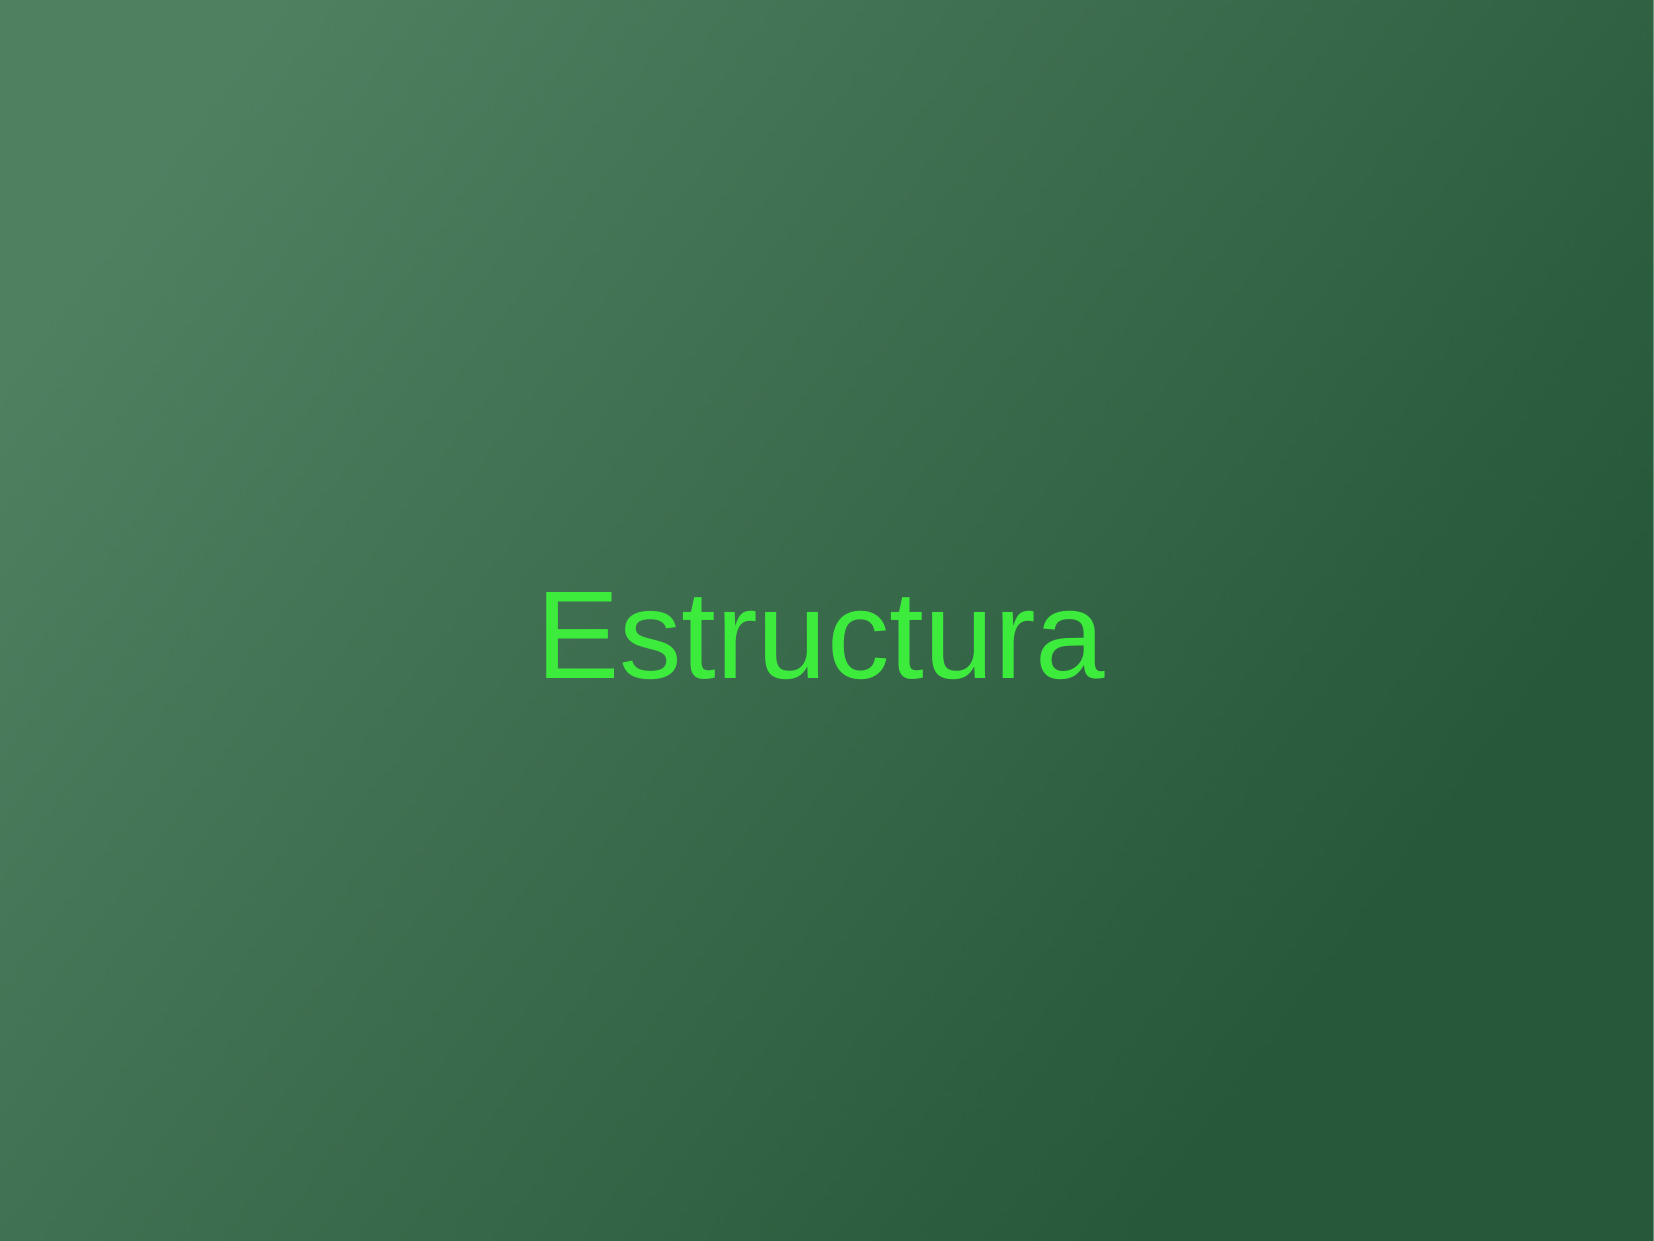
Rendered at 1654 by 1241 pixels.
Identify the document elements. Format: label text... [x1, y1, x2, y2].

title Estructura [76, 531, 1565, 739]
picture [0, 0, 1654, 1241]
